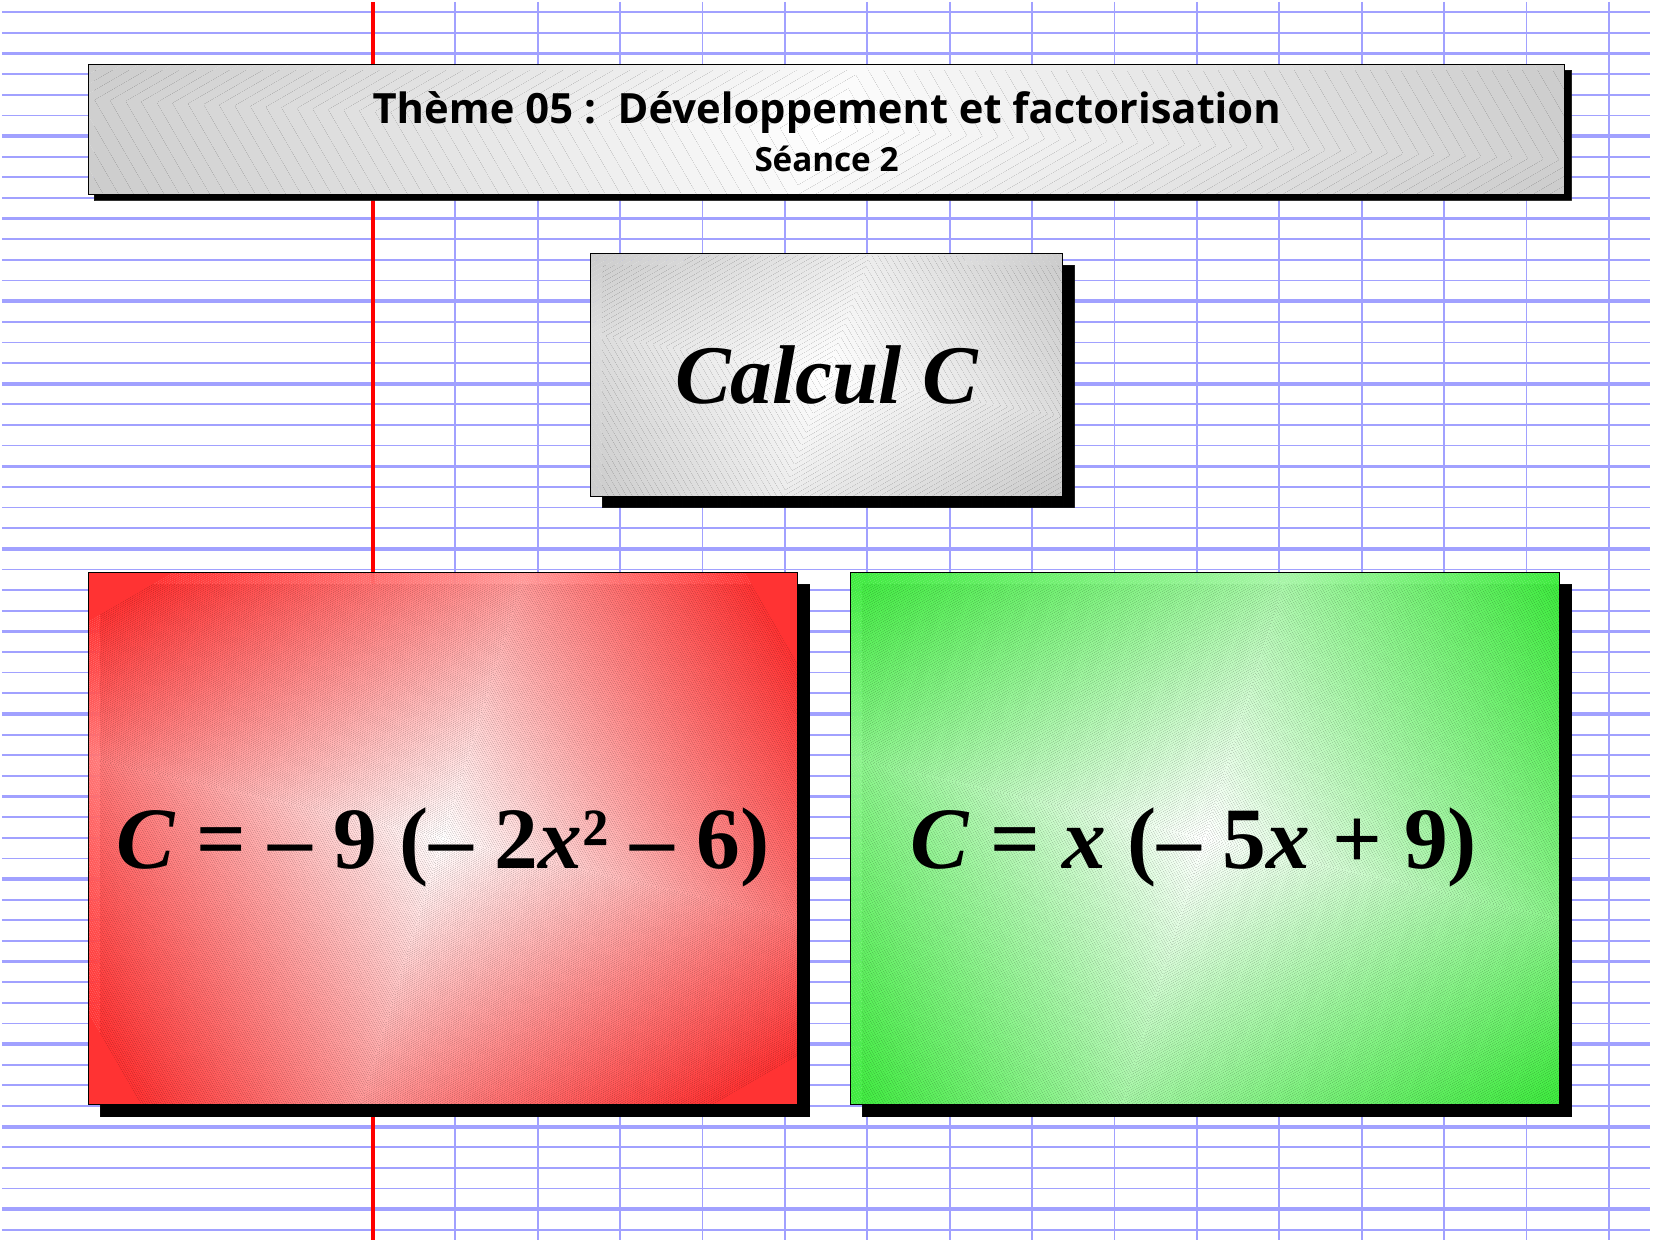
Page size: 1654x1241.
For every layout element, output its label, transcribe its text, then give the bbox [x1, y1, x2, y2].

text_box Thème 05 : Développement et factorisation Séance 2 [88, 64, 1565, 195]
picture [0, 0, 1654, 1241]
text_box C = x (– 5x + 9) [850, 572, 1560, 1105]
text_box C = – 9 (– 2x² – 6) [88, 572, 798, 1105]
text_box Calcul C [590, 253, 1063, 497]
